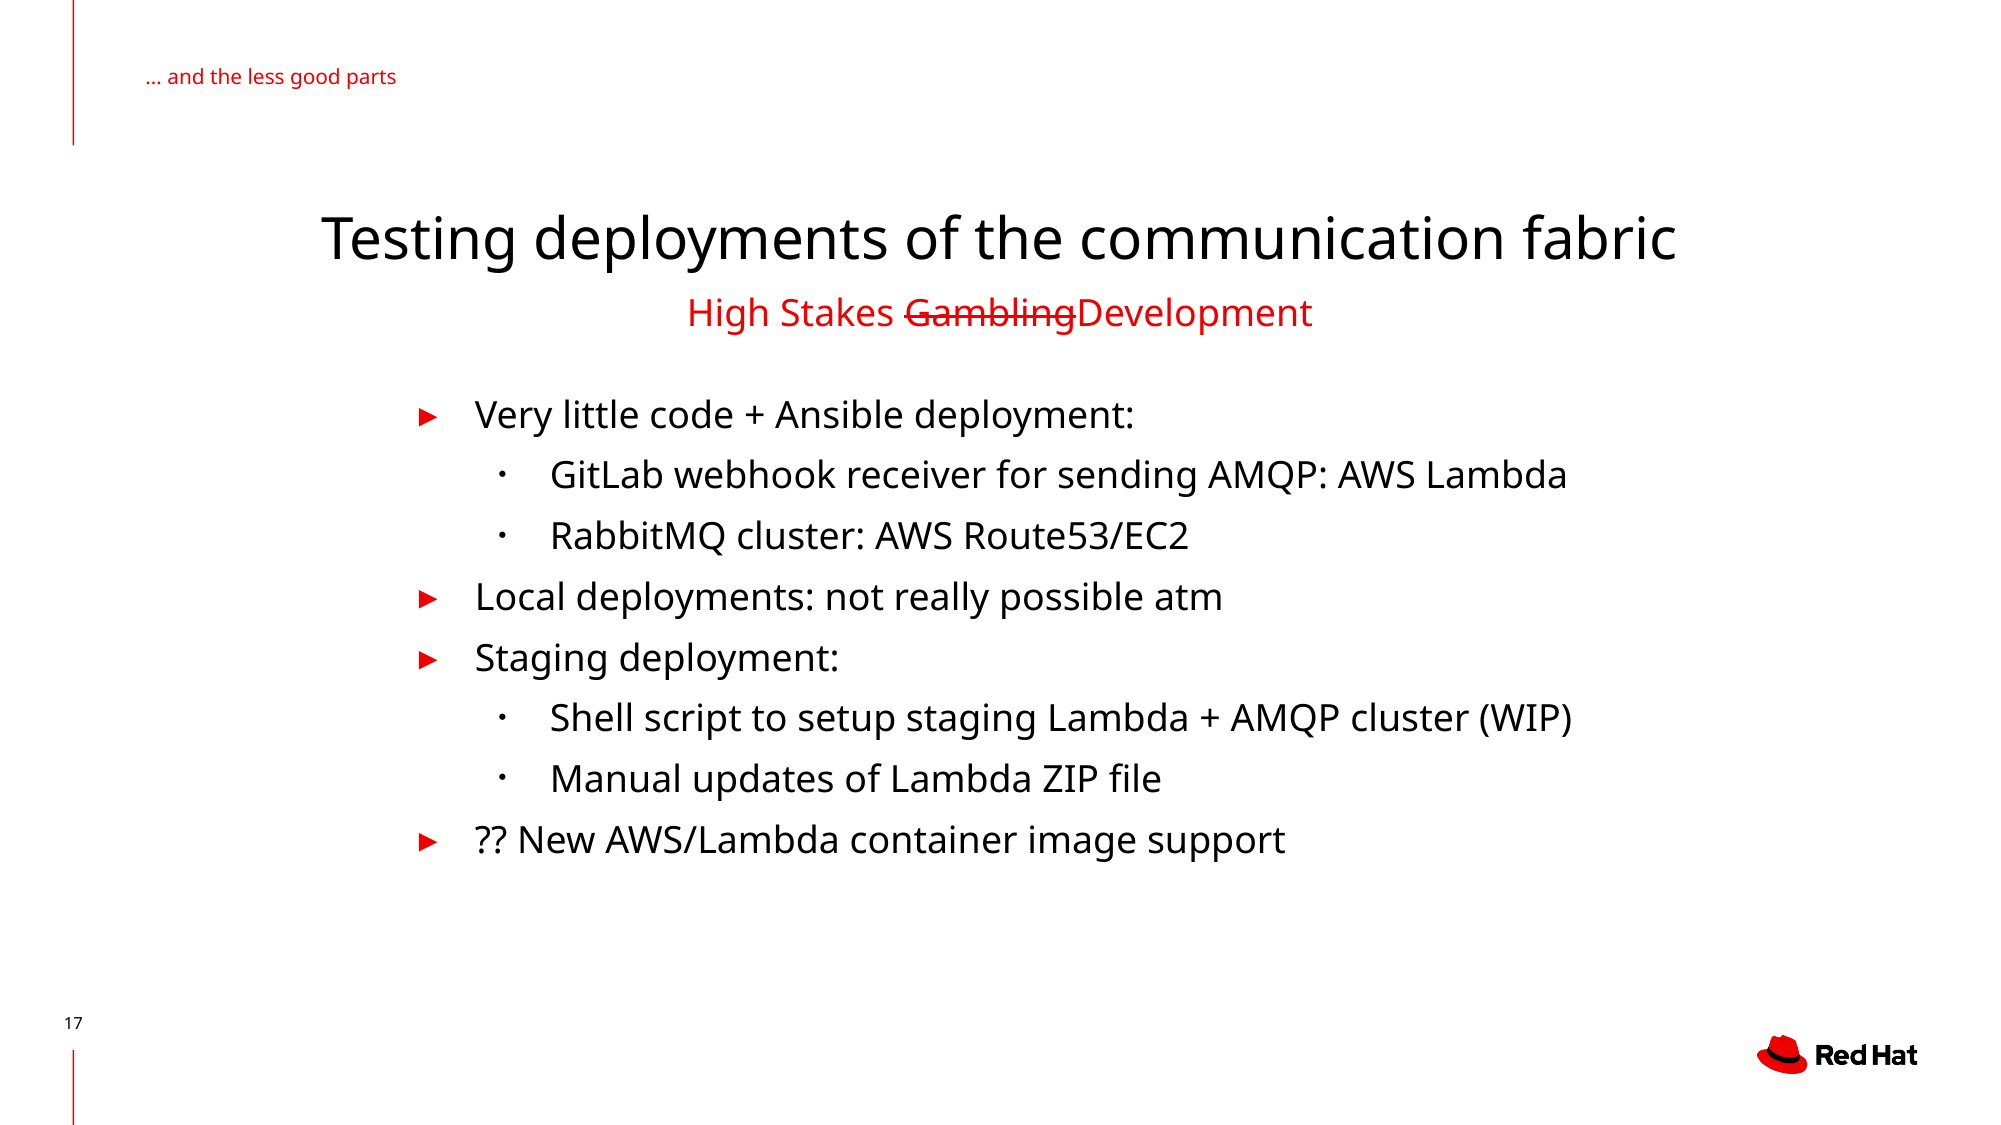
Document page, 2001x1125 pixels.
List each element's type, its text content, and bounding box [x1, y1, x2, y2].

slide_number <number> [13, 1012, 134, 1036]
picture [1757, 1035, 1918, 1074]
title Testing deployments of the communication fabric [145, 180, 1855, 271]
subtitle High Stakes GamblingDevelopment [145, 271, 1855, 320]
list Very little code + Ansible deployment: GitLab webhook receiver for sending AMQP: AWS Lambda RabbitMQ cluster: AWS Route53/EC2 Local deployments: not really possible atm Staging deployment: Shell script to setup staging Lambda + AMQP cluster (WIP) Manual updates of Lambda ZIP file ?? New AWS/Lambda container image support [399, 375, 1600, 975]
subtitle … and the less good parts [73, 9, 919, 143]
